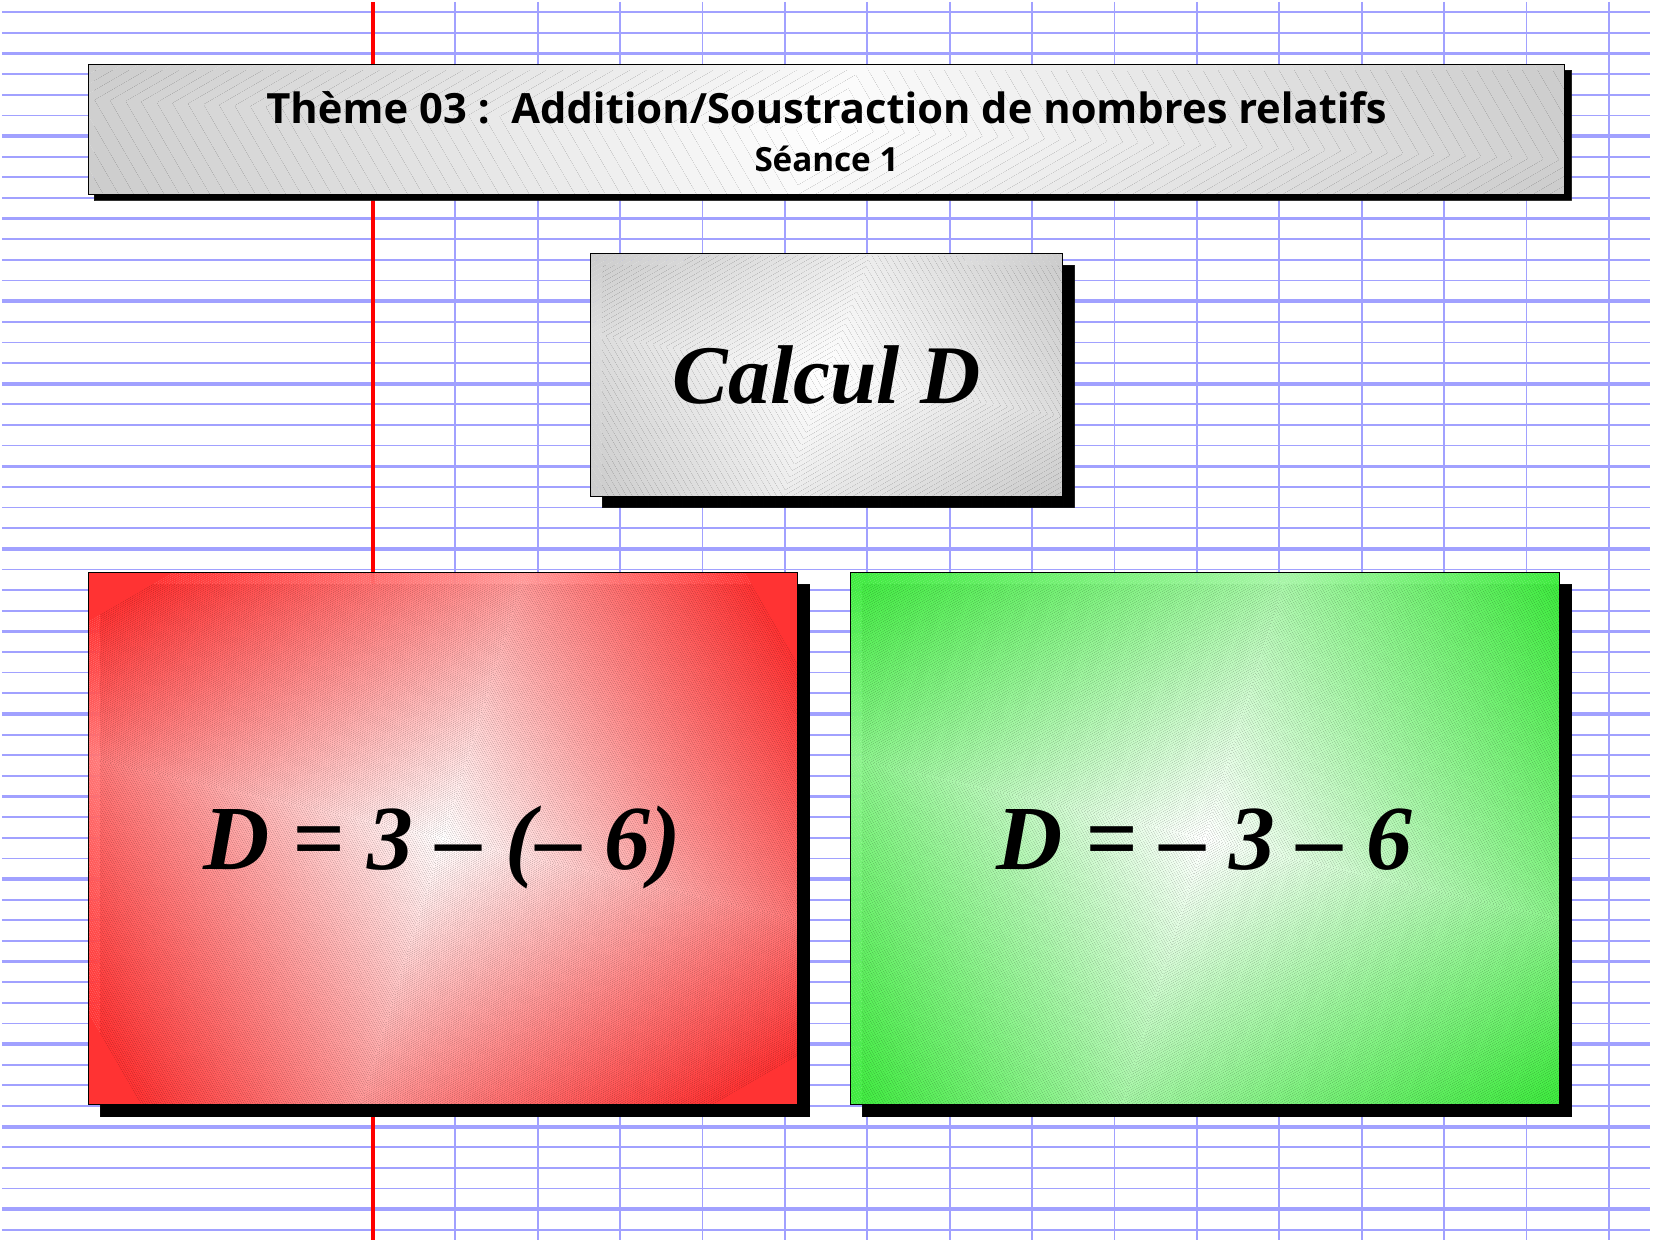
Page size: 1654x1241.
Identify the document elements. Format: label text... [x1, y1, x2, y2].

text_box Thème 03 : Addition/Soustraction de nombres relatifs Séance 1 [88, 64, 1565, 195]
picture [0, 0, 1654, 1241]
text_box D = – 3 – 6 [850, 572, 1560, 1105]
text_box Calcul D [590, 253, 1063, 497]
text_box D = 3 – (– 6) [88, 572, 798, 1105]
